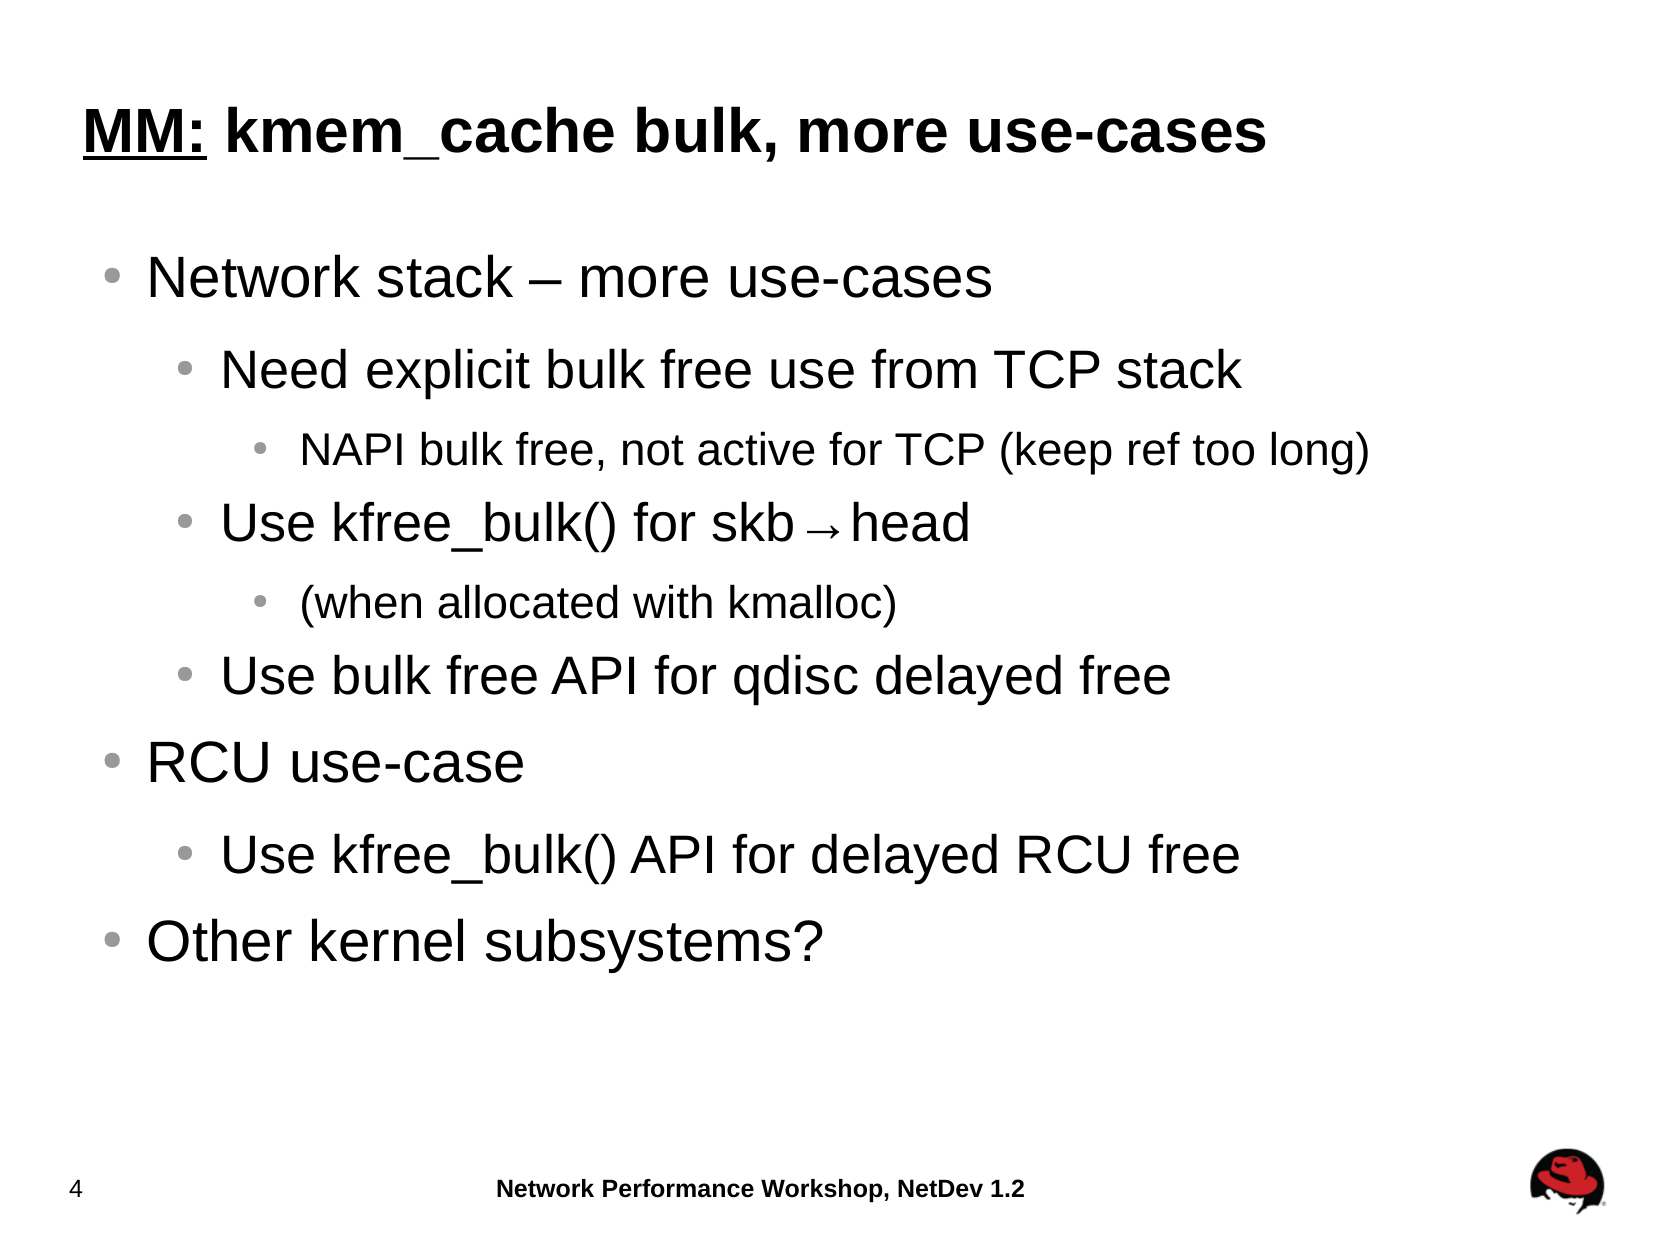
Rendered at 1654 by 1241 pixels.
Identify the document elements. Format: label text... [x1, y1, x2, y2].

title MM: kmem_cache bulk, more use-cases [82, 37, 1571, 226]
list Network stack – more use-cases Need explicit bulk free use from TCP stack NAPI bulk free, not active for TCP (keep ref too long) Use kfree_bulk() for skb→head (when allocated with kmalloc) Use bulk free API for qdisc delayed free RCU use-case Use kfree_bulk() API for delayed RCU free Other kernel subsystems? [86, 244, 1575, 1039]
picture [1529, 1146, 1612, 1224]
